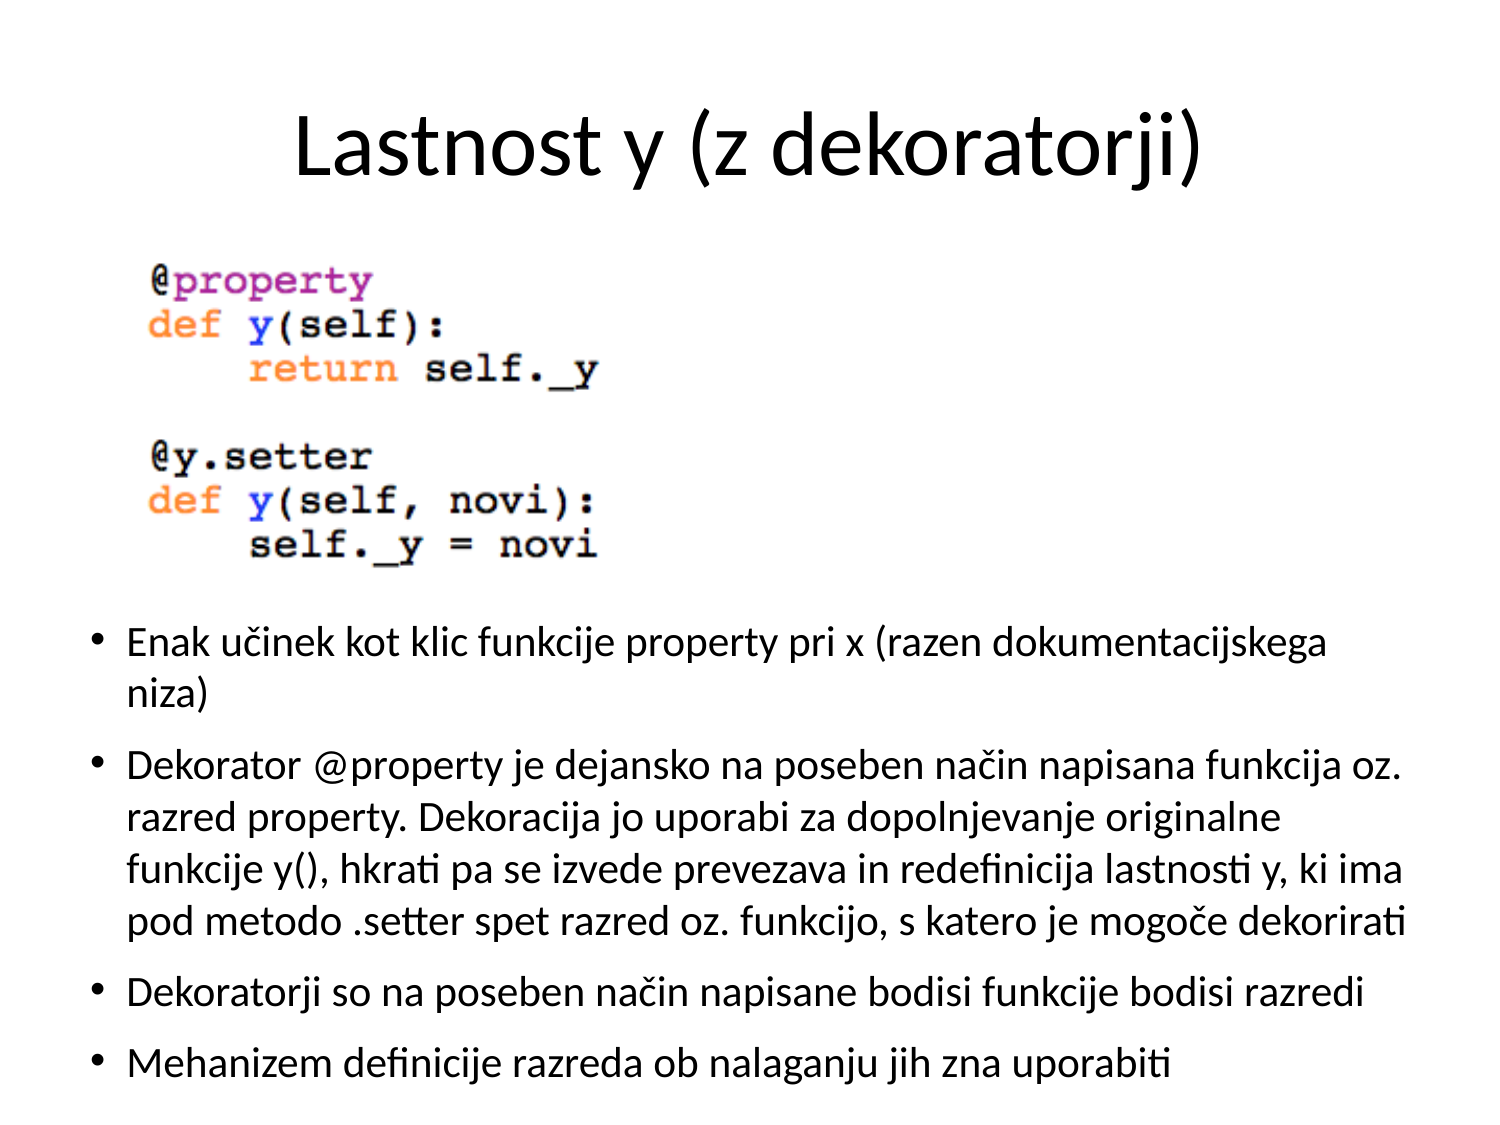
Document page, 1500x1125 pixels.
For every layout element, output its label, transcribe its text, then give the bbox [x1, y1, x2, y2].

picture [138, 258, 658, 589]
list Enak učinek kot klic funkcije property pri x (razen dokumentacijskega niza) Dekorator @property je dejansko na poseben način napisana funkcija oz. razred property. Dekoracija jo uporabi za dopolnjevanje originalne funkcije y(), hkrati pa se izvede prevezava in redefinicija lastnosti y, ki ima pod metodo .setter spet razred oz. funkcijo, s katero je mogoče dekorirati Dekoratorji so na poseben način napisane bodisi funkcije bodisi razredi Mehanizem definicije razreda ob nalaganju jih zna uporabiti [75, 605, 1425, 1108]
title Lastnost y (z dekoratorji) [75, 45, 1425, 233]
